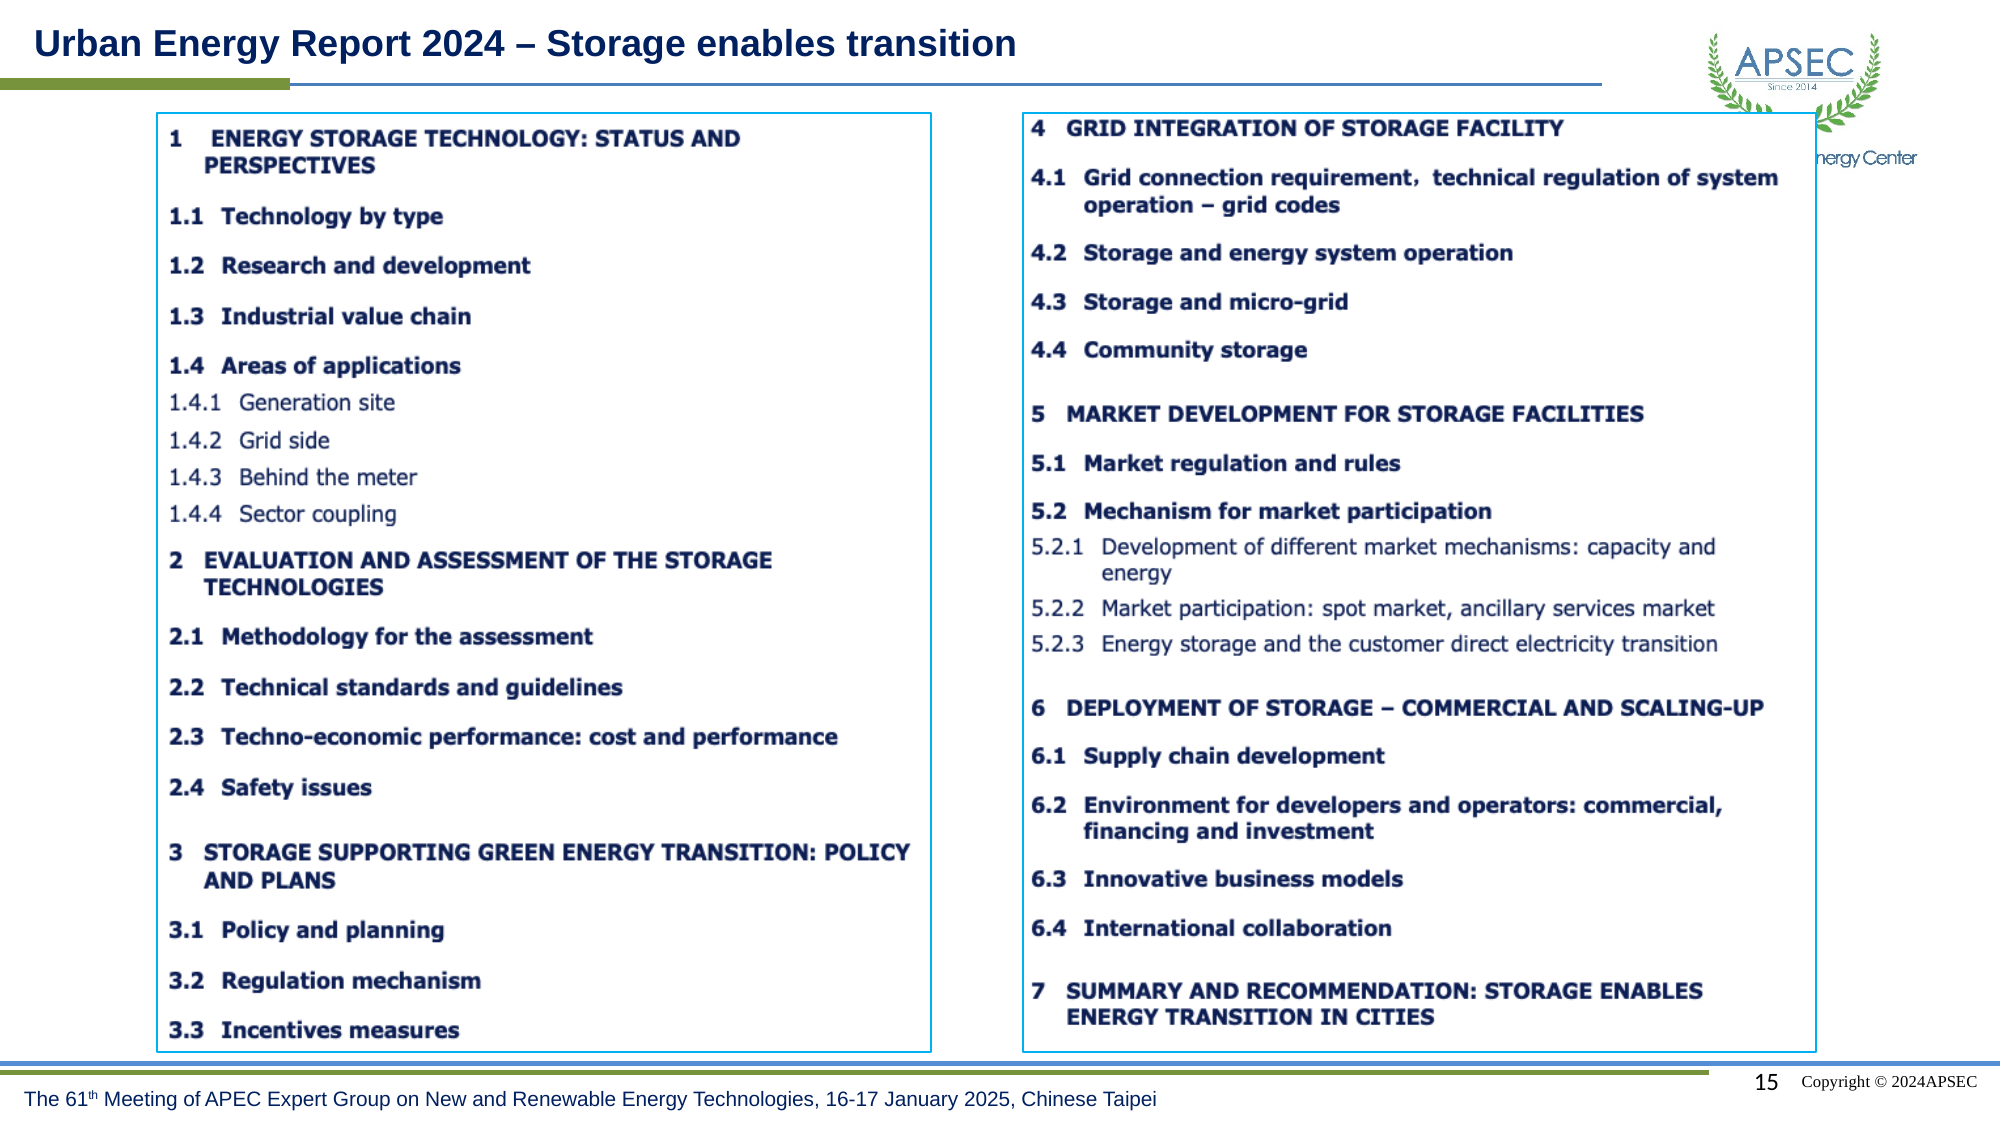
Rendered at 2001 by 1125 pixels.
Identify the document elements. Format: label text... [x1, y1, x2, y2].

picture [159, 117, 929, 1050]
text_box Urban Energy Report 2024 – Storage enables transition [19, 11, 1048, 117]
picture [1025, 115, 1814, 1050]
picture [1602, 19, 1985, 232]
